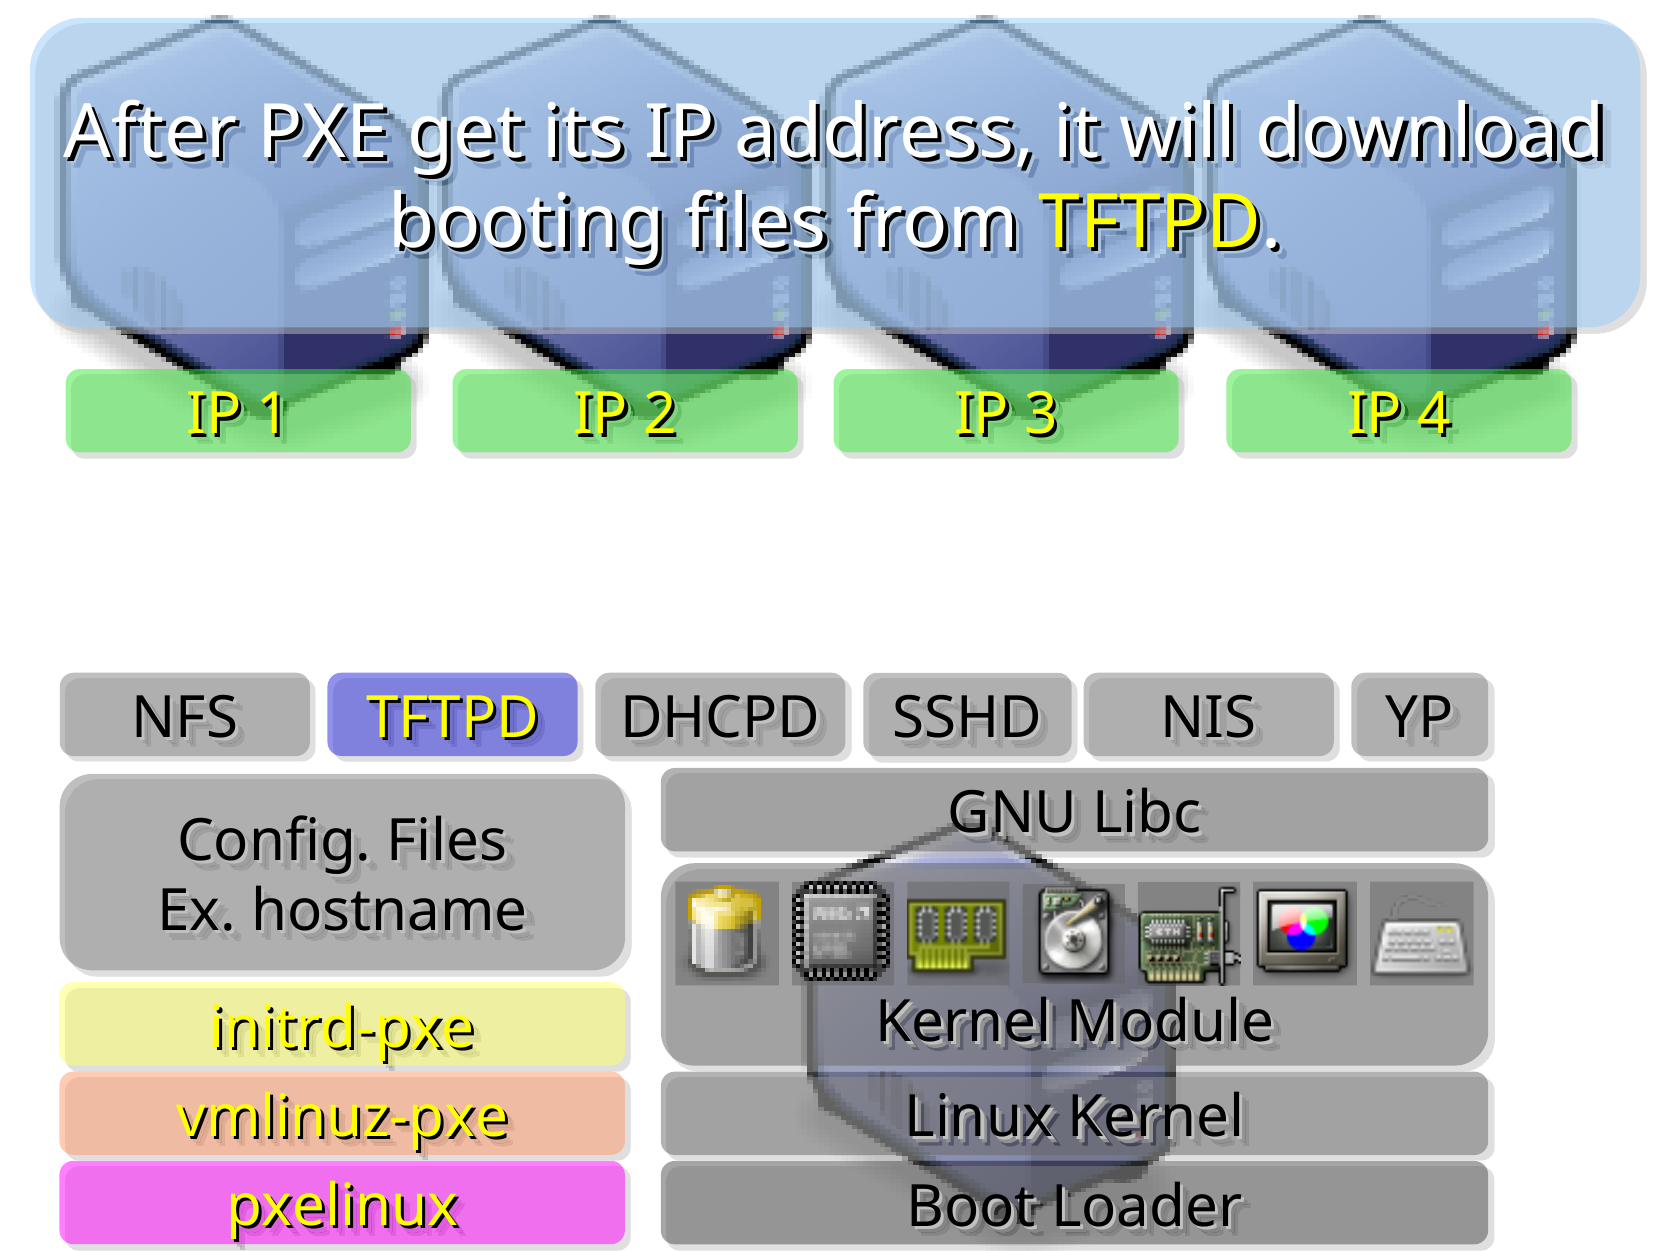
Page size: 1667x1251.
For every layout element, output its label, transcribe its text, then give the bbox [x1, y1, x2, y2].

text_box IP 2 [452, 369, 798, 453]
picture [675, 881, 779, 986]
text_box GNU Libc [660, 767, 1489, 852]
text_box IP 1 [65, 369, 411, 453]
text_box Boot Loader [660, 1160, 1489, 1245]
picture [792, 881, 895, 986]
text_box Linux Kernel [660, 1071, 1489, 1156]
text_box IP 4 [1226, 369, 1572, 453]
text_box SSHD [863, 672, 1072, 757]
text_box pxelinux [59, 1160, 625, 1245]
text_box NIS [1083, 672, 1334, 757]
text_box Config. Files Ex. hostname [59, 773, 626, 971]
text_box initrd-pxe [59, 982, 625, 1066]
picture [907, 881, 1010, 986]
text_box IP 3 [833, 369, 1179, 453]
picture [774, 1066, 1221, 1071]
picture [27, 2, 1622, 506]
picture [1253, 881, 1357, 986]
picture [1370, 881, 1474, 986]
picture [774, 1156, 1221, 1160]
text_box NFS [59, 672, 310, 757]
picture [774, 1245, 1221, 1251]
text_box Kernel Module [660, 863, 1489, 1066]
text_box vmlinuz-pxe [59, 1071, 625, 1155]
picture [774, 852, 1221, 863]
picture [1022, 883, 1125, 984]
text_box TFTPD [327, 672, 578, 757]
text_box After PXE get its IP address, it will download booting files from TFTPD. [30, 17, 1641, 328]
picture [1137, 881, 1241, 986]
text_box YP [1351, 672, 1489, 757]
text_box DHCPD [595, 672, 846, 757]
